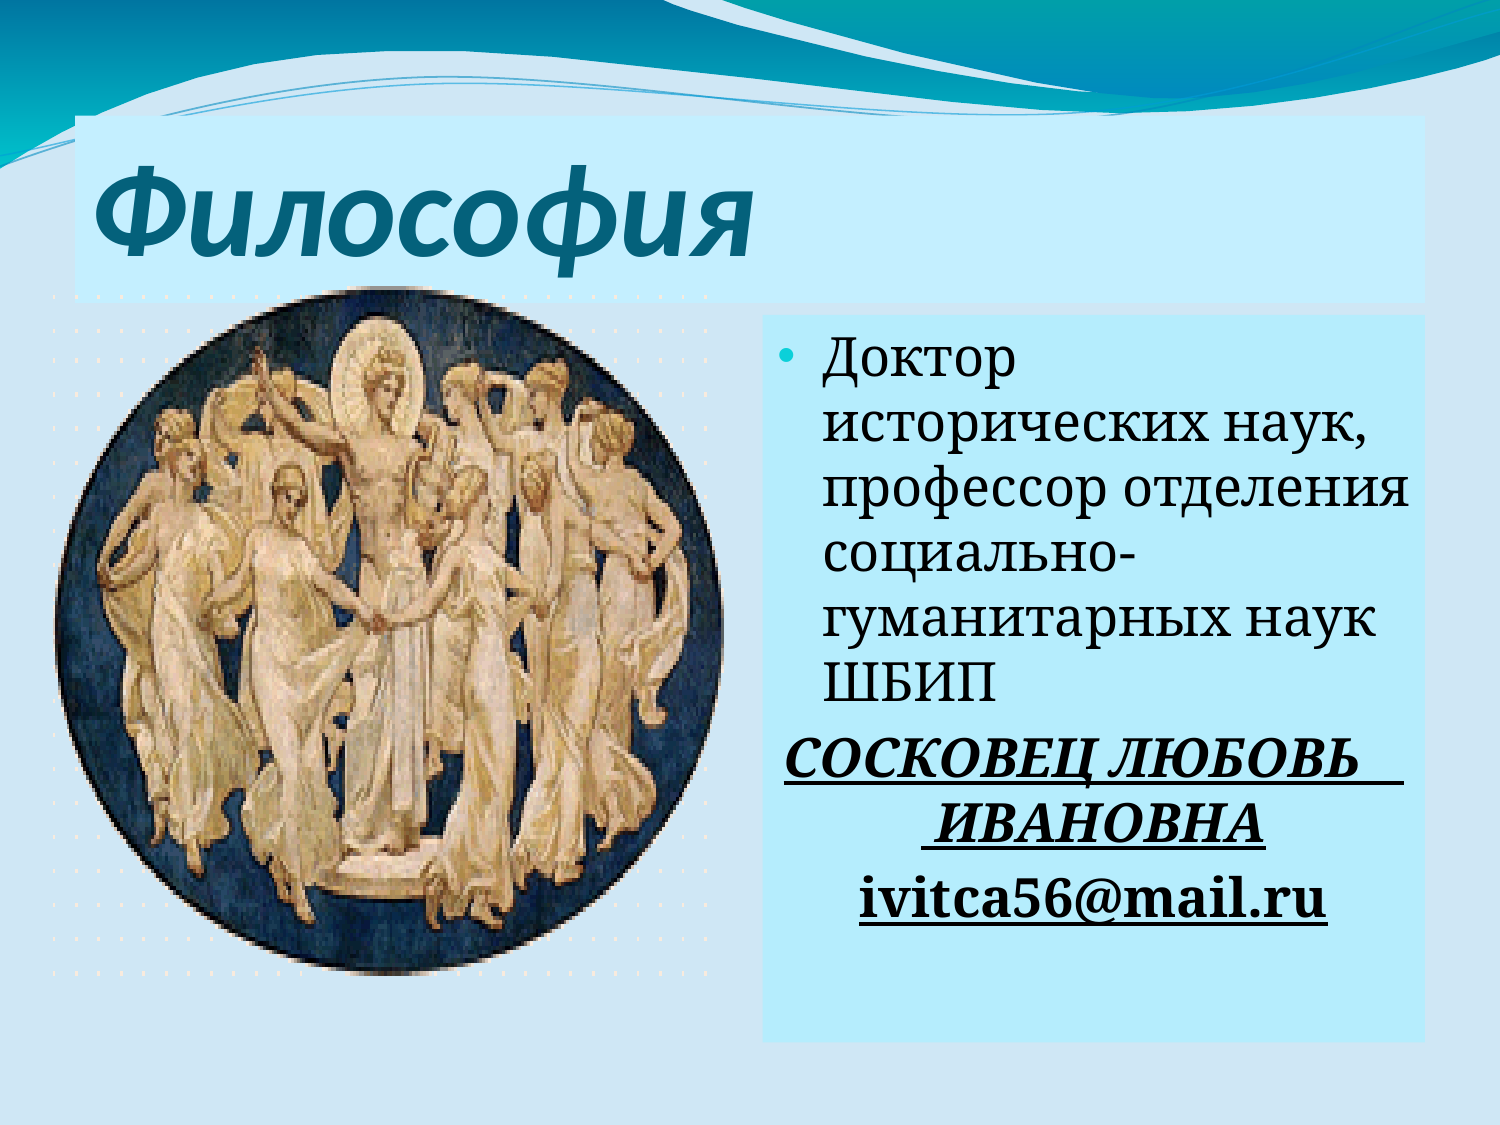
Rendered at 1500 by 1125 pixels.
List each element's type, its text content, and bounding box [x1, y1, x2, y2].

picture [53, 278, 727, 977]
list Доктор исторических наук, профессор отделения социально-гуманитарных наук ШБИП СОСКОВЕЦ ЛЮБОВЬ ИВАНОВНА ivitca56@mail.ru [762, 314, 1425, 1043]
title Философия [75, 115, 1425, 303]
